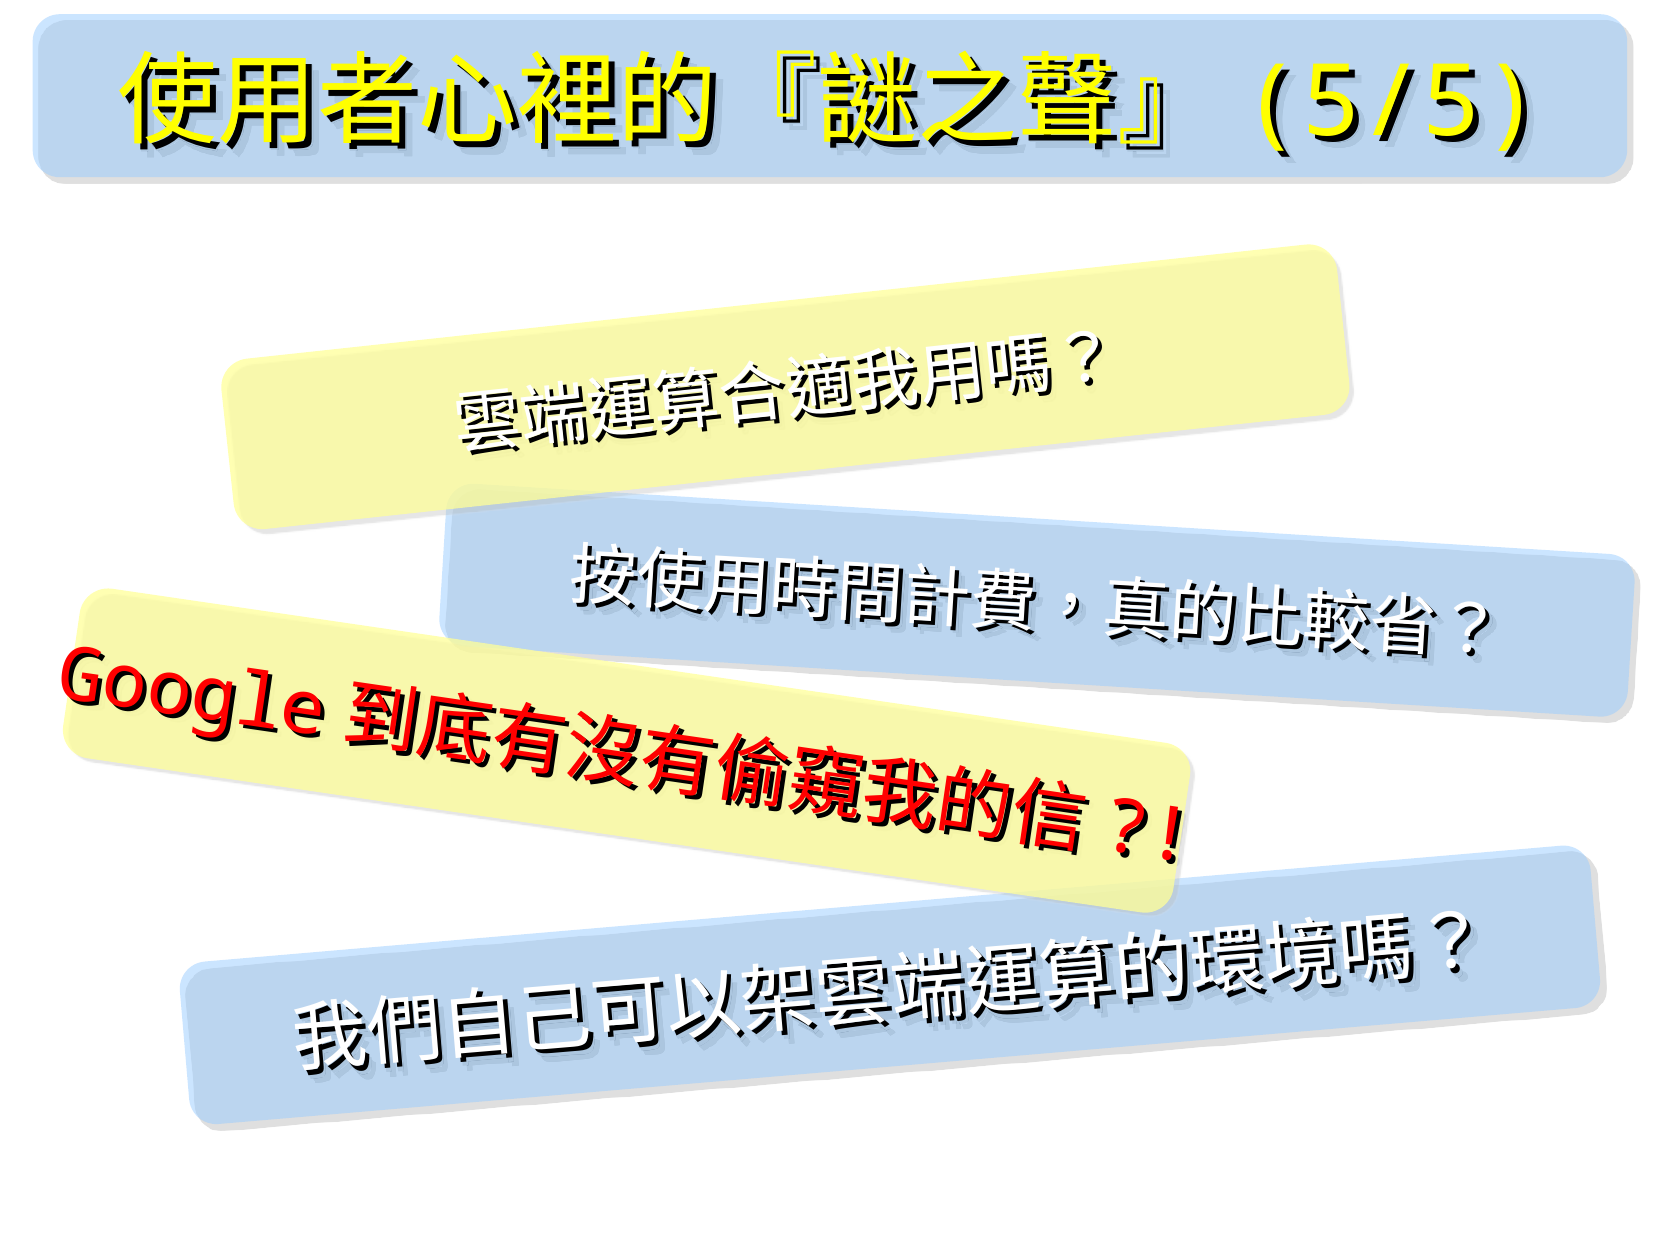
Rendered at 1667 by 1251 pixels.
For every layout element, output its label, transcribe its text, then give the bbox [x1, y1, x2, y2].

text_box Google到底有沒有偷窺我的信?! [62, 588, 1191, 913]
text_box 按使用時間計費，真的比較省？ [439, 492, 1635, 717]
text_box 雲端運算合適我用嗎？ [221, 244, 1350, 530]
text_box 我們自己可以架雲端運算的環境嗎？ [179, 845, 1601, 1125]
text_box 使用者心裡的『謎之聲』(5/5) [32, 14, 1628, 178]
